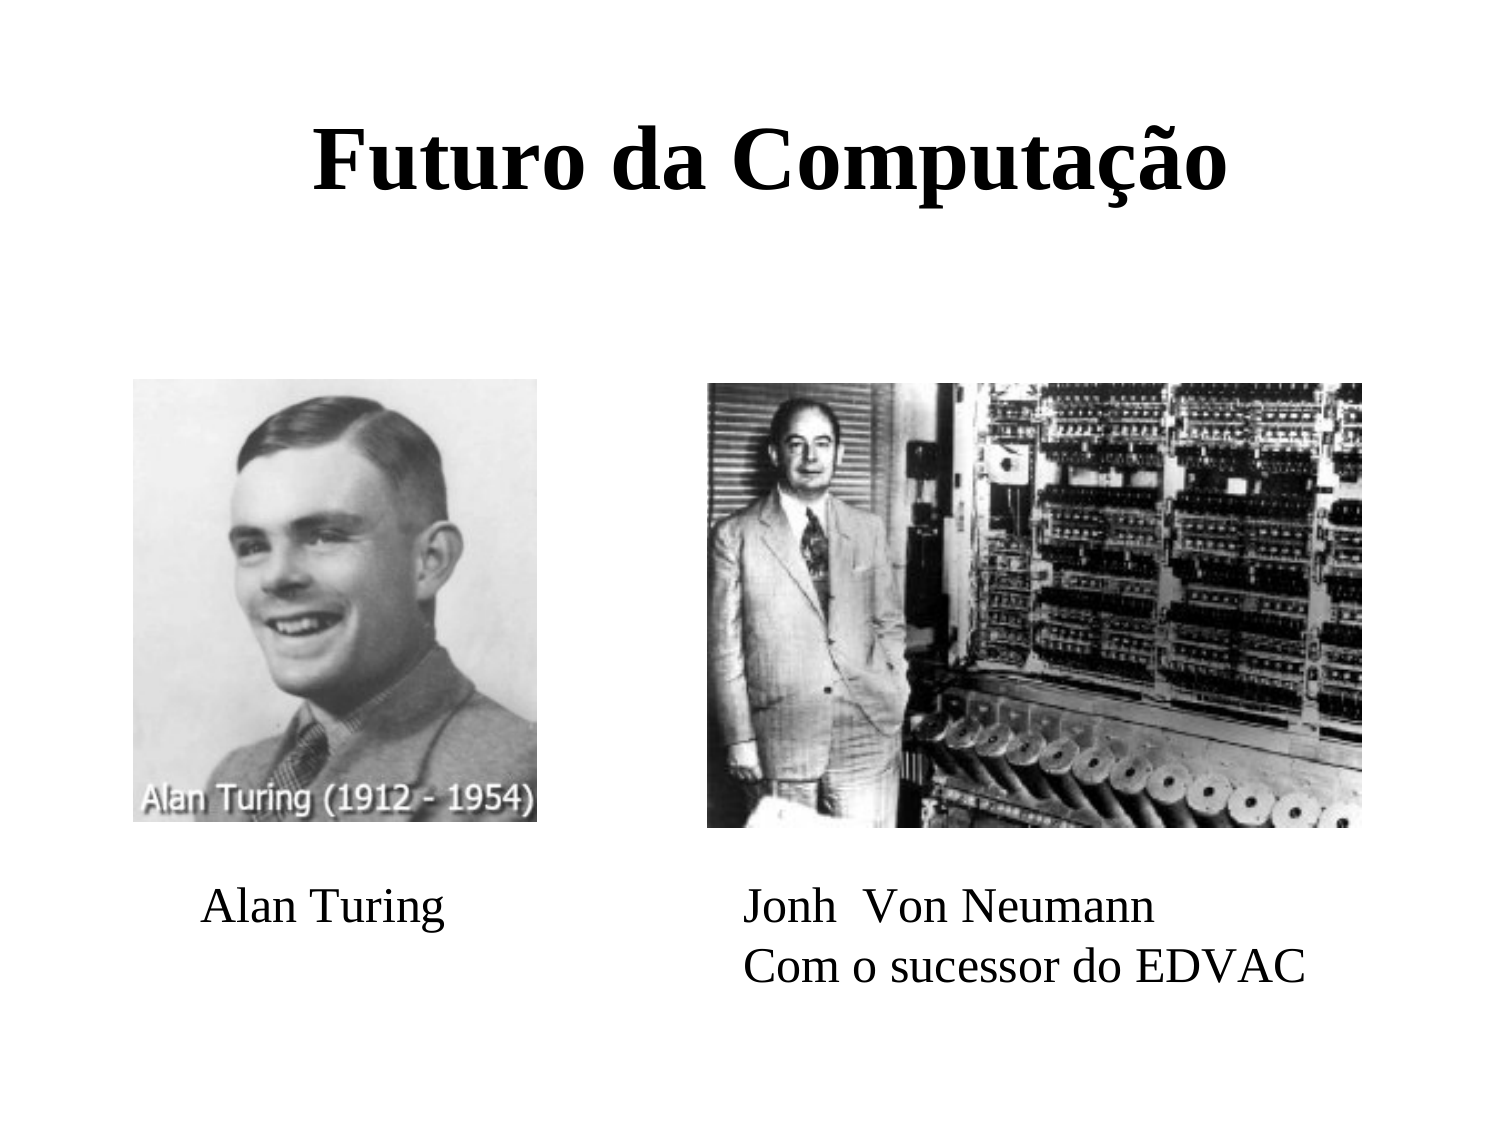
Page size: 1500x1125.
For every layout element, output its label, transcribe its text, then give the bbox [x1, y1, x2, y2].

picture [707, 383, 1362, 828]
text_box Alan Turing Jonh Von Neumann Com o sucessor do EDVAC [200, 869, 1308, 982]
picture [133, 379, 537, 822]
title Futuro da Computação [36, 46, 1485, 266]
